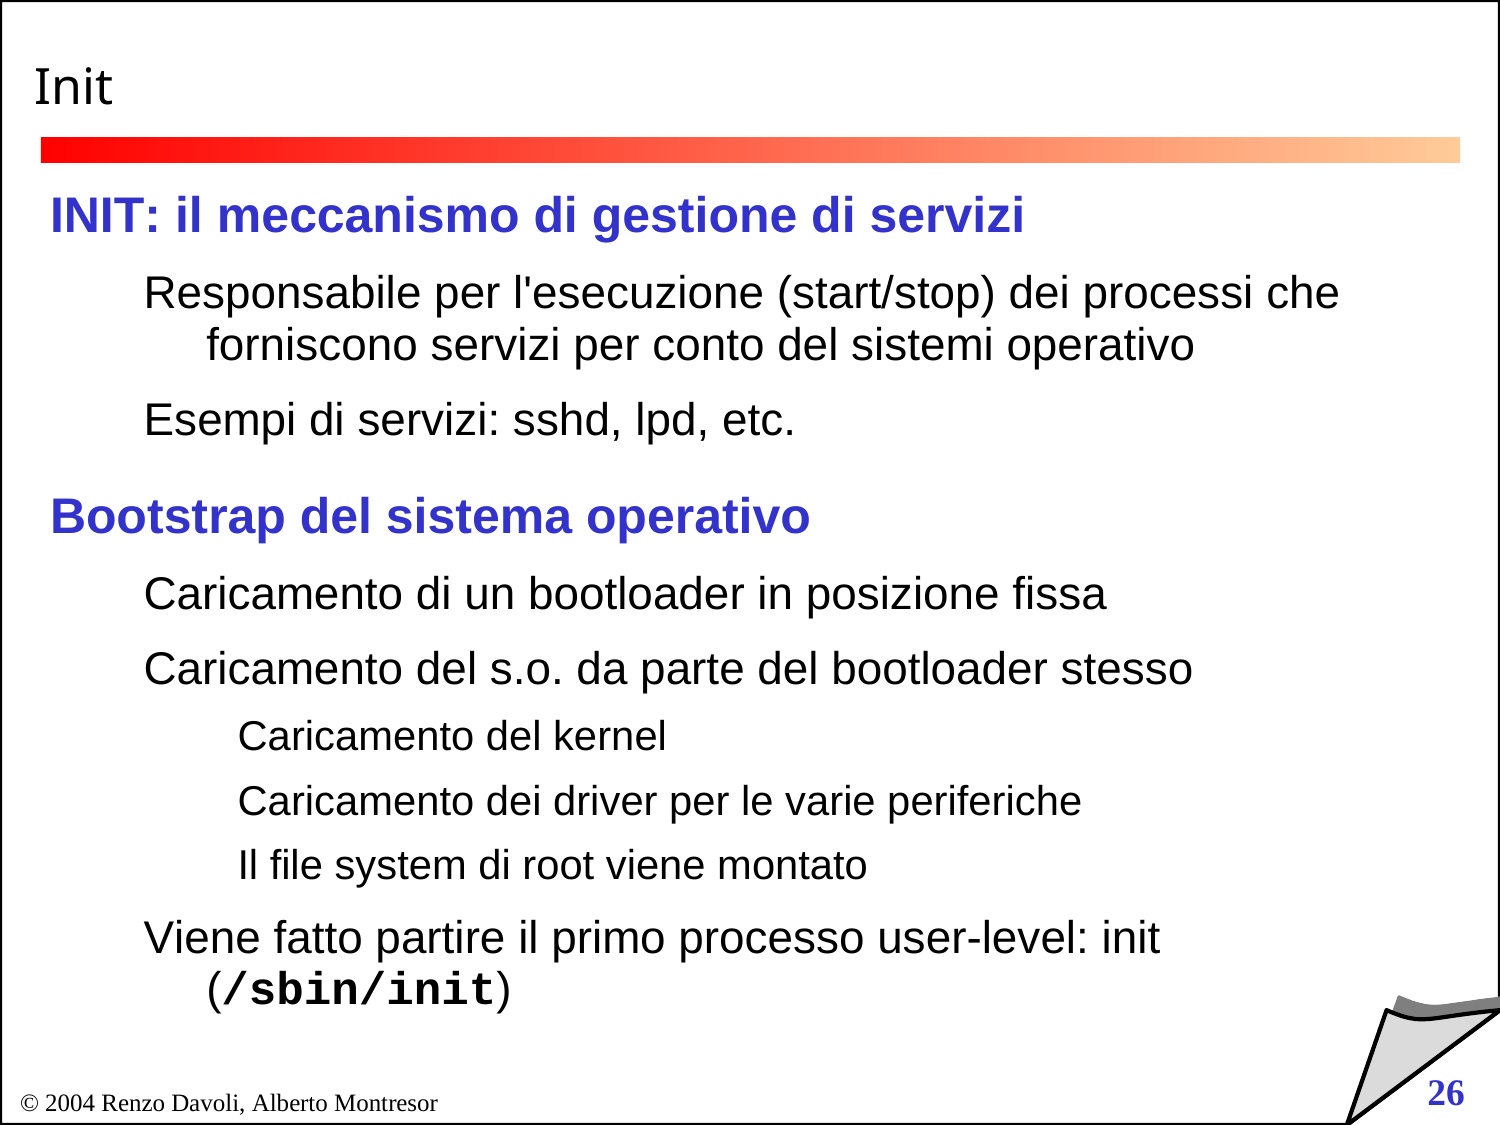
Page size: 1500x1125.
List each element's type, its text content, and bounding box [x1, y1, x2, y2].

title Init [34, 44, 1466, 131]
list INIT: il meccanismo di gestione di servizi Responsabile per l'esecuzione (start/stop) dei processi che forniscono servizi per conto del sistemi operativo Esempi di servizi: sshd, lpd, etc. Bootstrap del sistema operativo Caricamento di un bootloader in posizione fissa Caricamento del s.o. da parte del bootloader stesso Caricamento del kernel Caricamento dei driver per le varie periferiche Il file system di root viene montato Viene fatto partire il primo processo user-level: init (/sbin/init) [50, 187, 1450, 1019]
